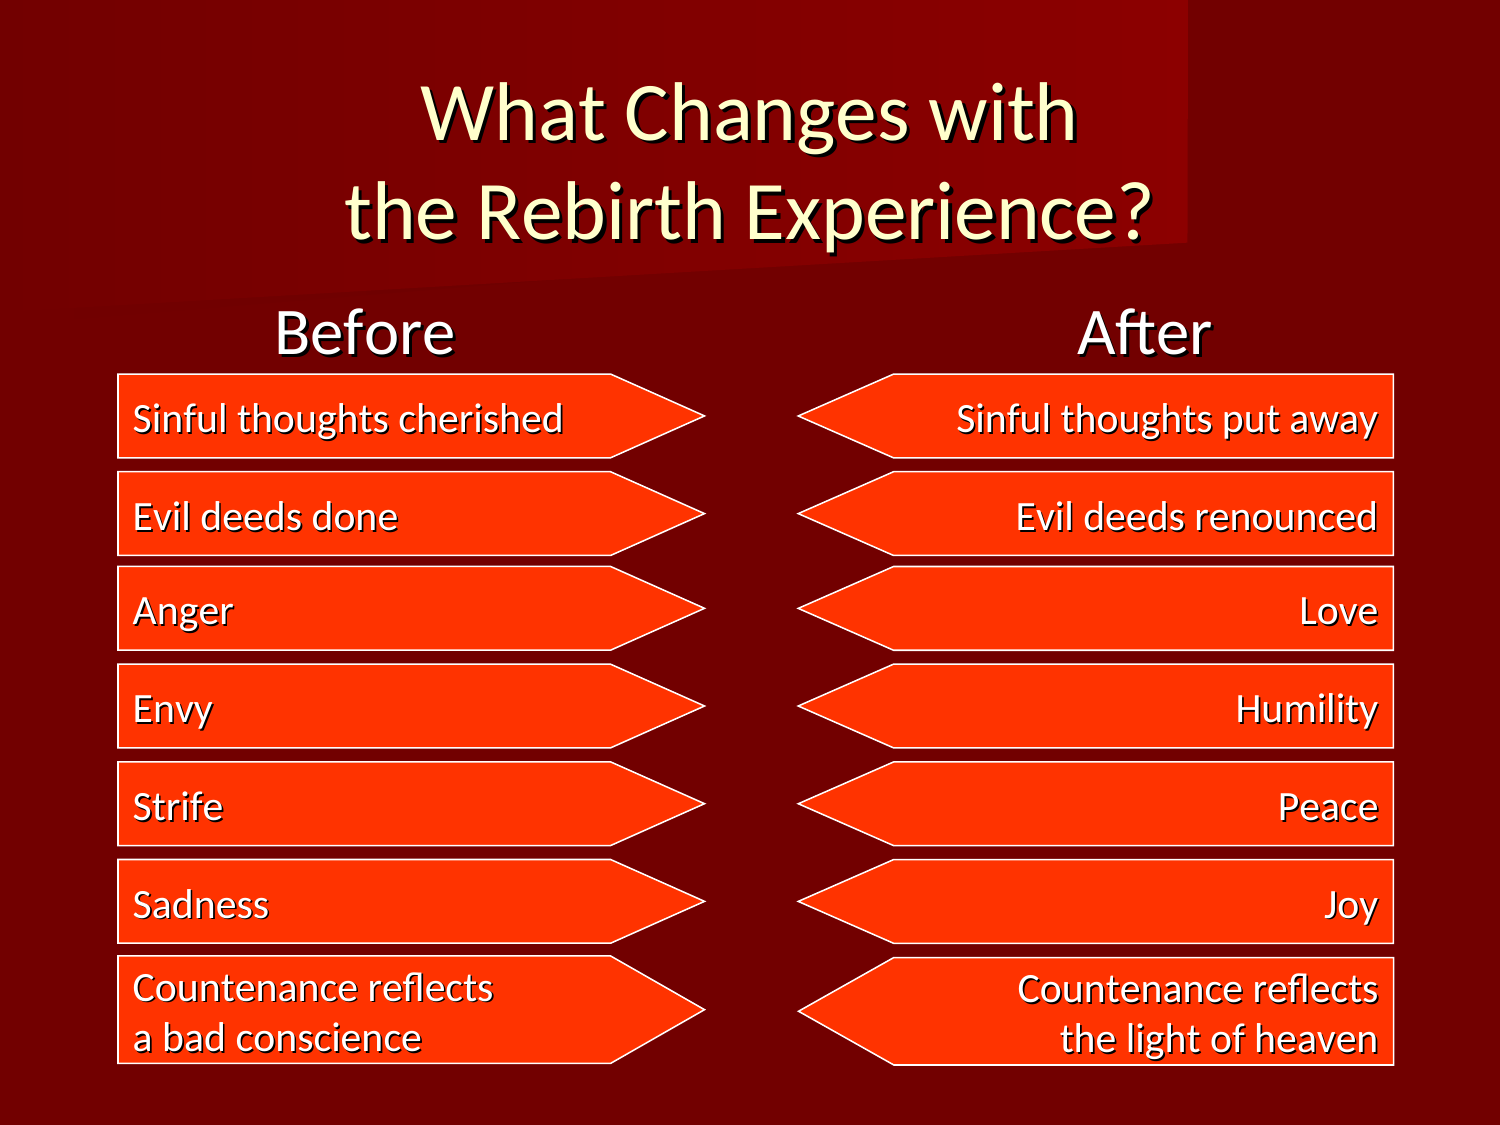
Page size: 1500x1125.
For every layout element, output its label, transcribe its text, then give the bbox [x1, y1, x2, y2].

text_box Sinful thoughts cherished [117, 374, 705, 458]
text_box Sinful thoughts put away [798, 374, 1394, 458]
text_box Countenance reflects the light of heaven [798, 957, 1394, 1066]
text_box Sadness [117, 859, 705, 944]
text_box Before [123, 279, 608, 374]
text_box Humility [798, 664, 1394, 748]
text_box Love [798, 566, 1394, 651]
text_box Strife [117, 761, 705, 846]
text_box Envy [117, 664, 705, 748]
text_box Evil deeds done [117, 471, 705, 556]
text_box Joy [798, 859, 1394, 944]
text_box Peace [798, 761, 1394, 846]
title What Changes with the Rebirth Experience? [0, 48, 1500, 265]
text_box Evil deeds renounced [798, 471, 1394, 556]
text_box Anger [117, 566, 705, 651]
text_box After [902, 279, 1388, 374]
text_box Countenance reflects a bad conscience [117, 955, 705, 1064]
